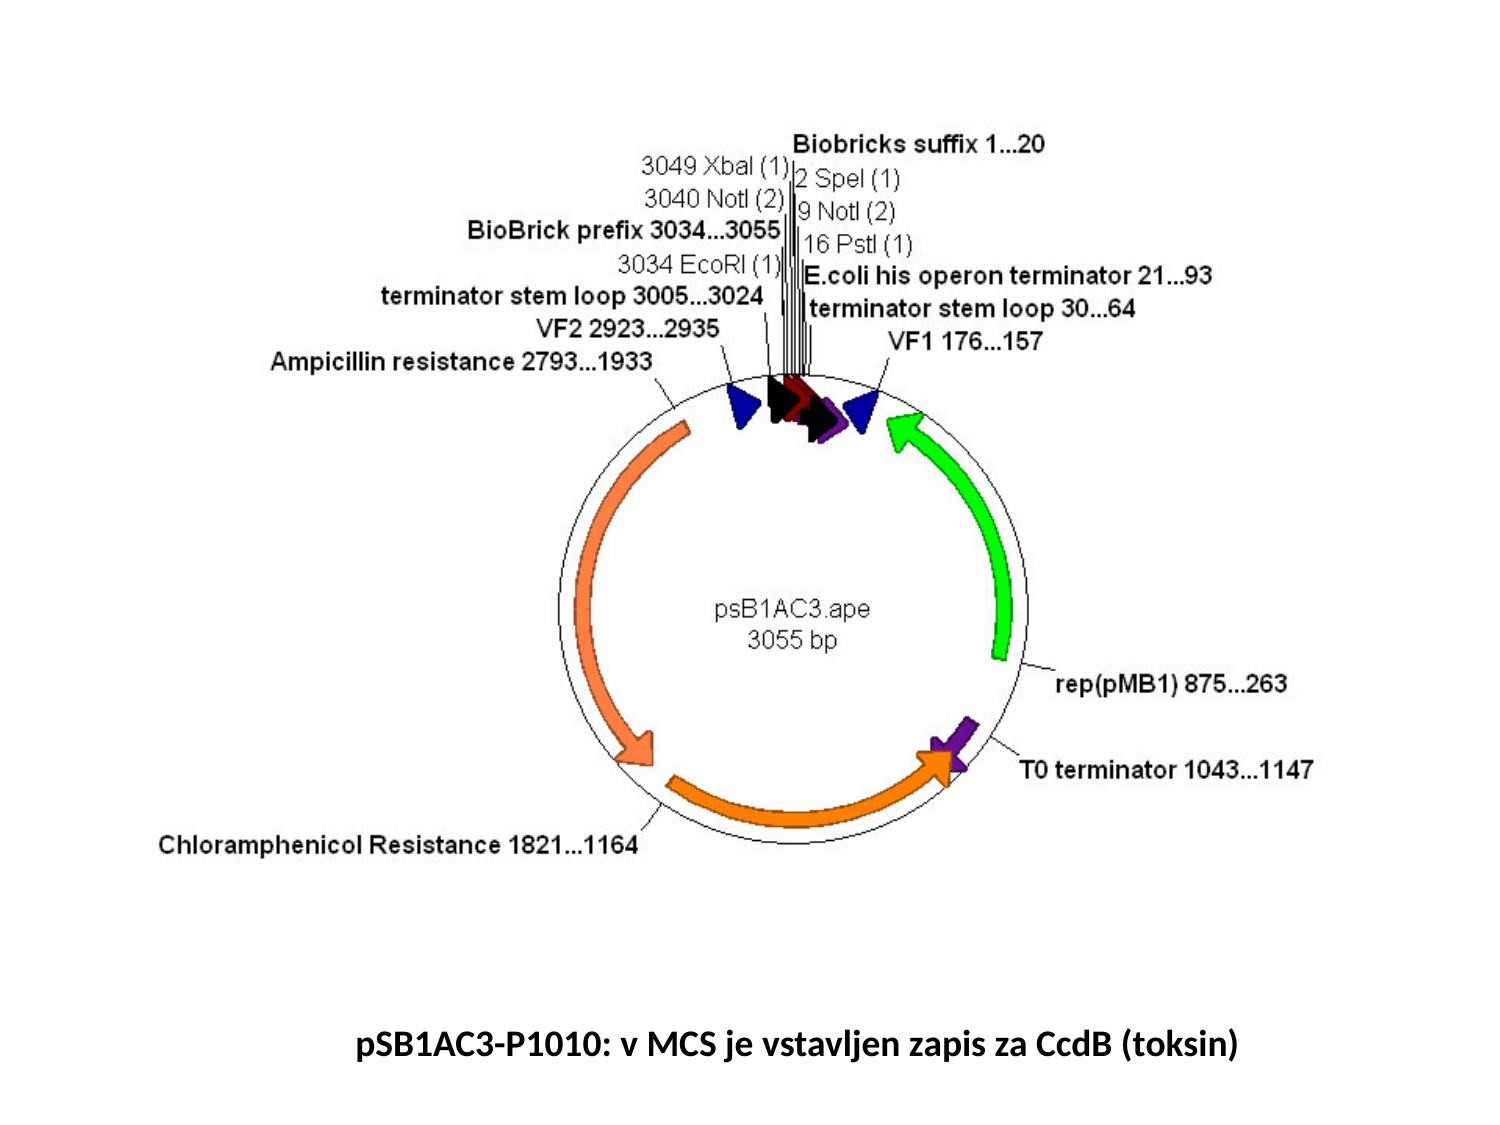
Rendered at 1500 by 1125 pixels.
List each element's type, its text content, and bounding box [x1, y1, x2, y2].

picture [147, 125, 1323, 876]
text_box pSB1AC3-P1010: v MCS je vstavljen zapis za CcdB (toksin) [340, 1011, 1256, 1072]
